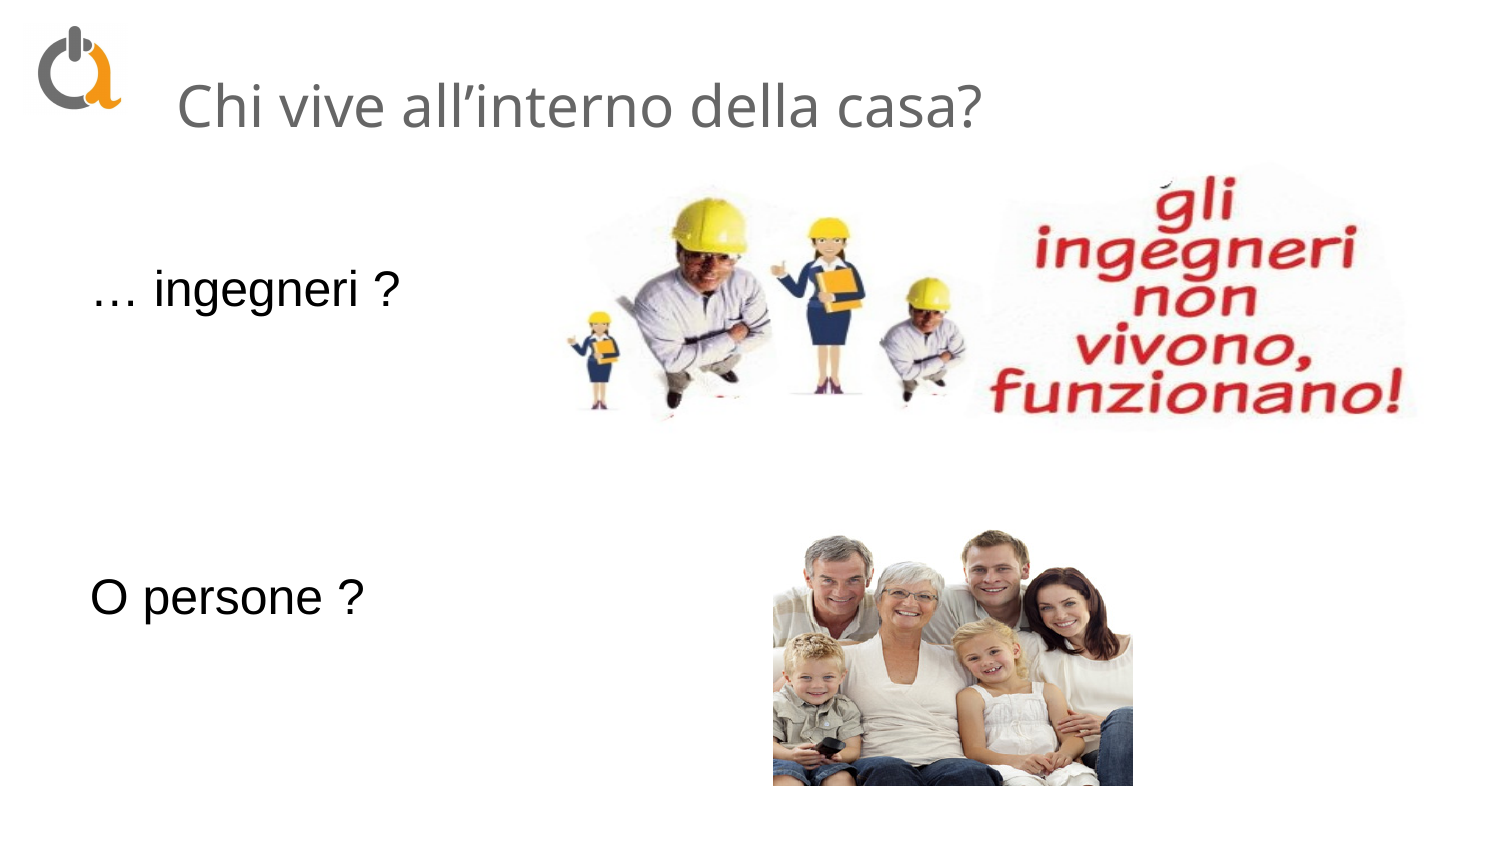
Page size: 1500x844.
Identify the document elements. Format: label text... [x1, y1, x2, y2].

title Chi vive all’interno della casa? [161, 33, 1359, 175]
picture [773, 448, 1133, 786]
list … ingegneri ? O persone ? [75, 196, 1426, 754]
picture [501, 58, 1436, 585]
picture [23, 23, 128, 115]
